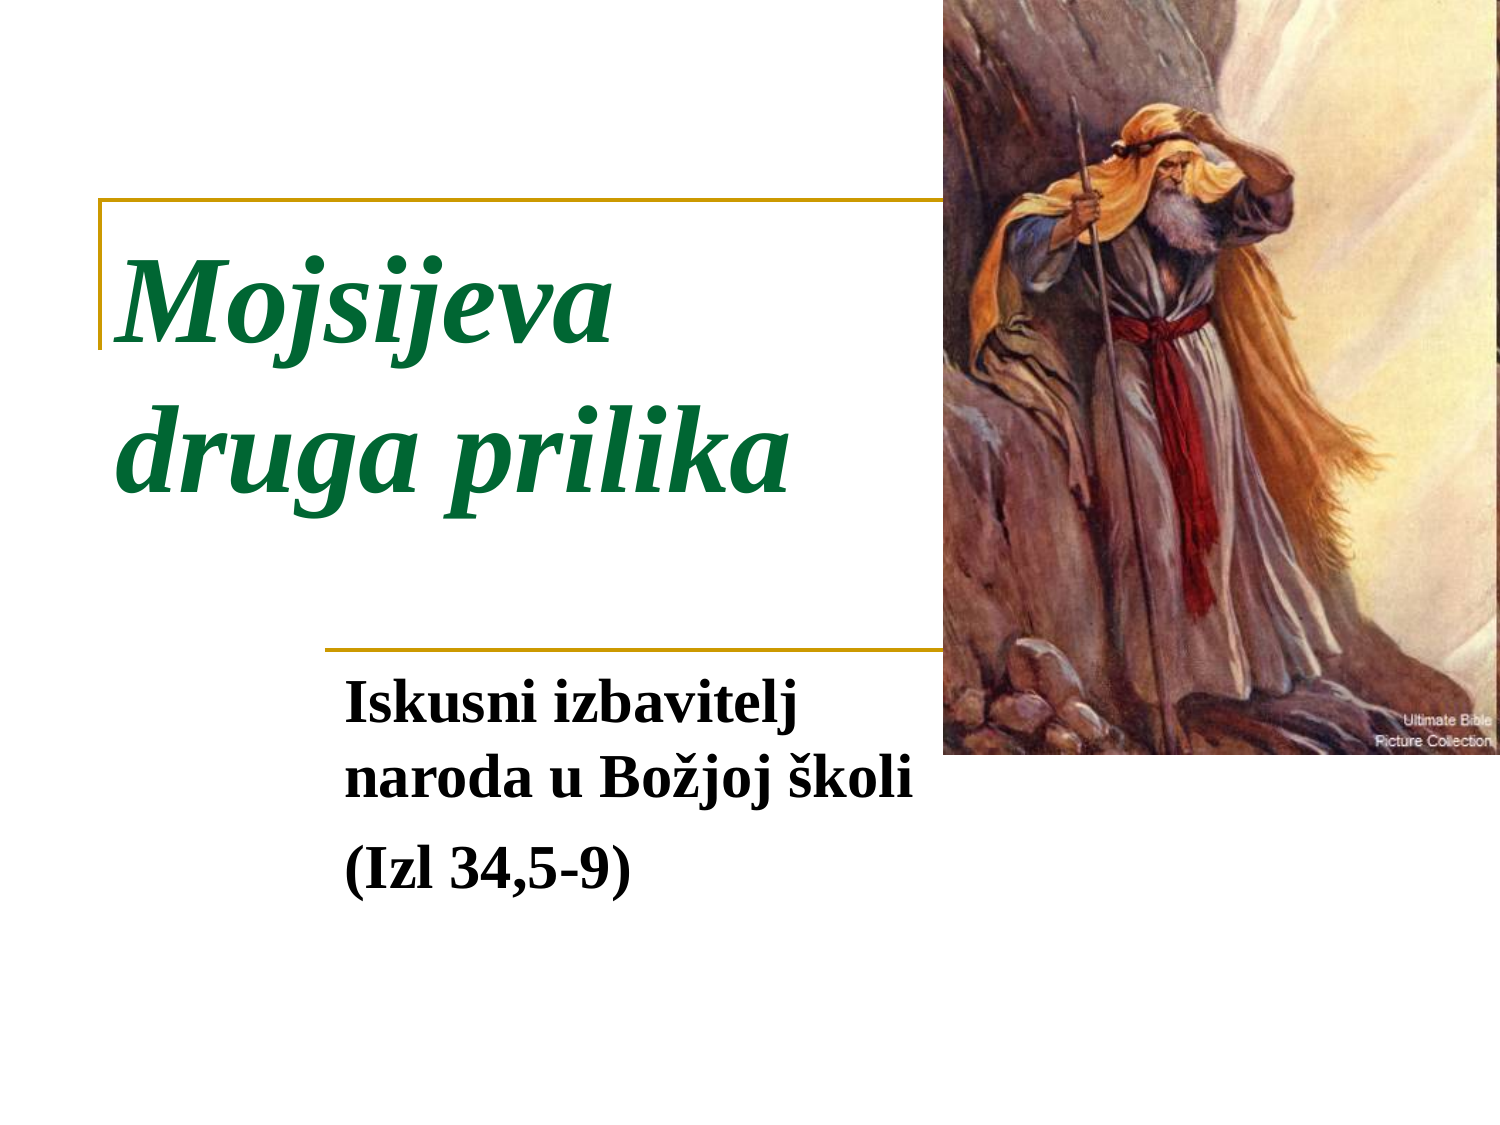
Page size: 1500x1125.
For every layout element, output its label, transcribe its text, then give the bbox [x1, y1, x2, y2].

picture [943, 0, 1500, 755]
subtitle Iskusni izbavitelj naroda u Božjoj školi (Izl 34,5-9) [329, 652, 973, 1016]
title Mojsijeva druga prilika [100, 210, 869, 653]
